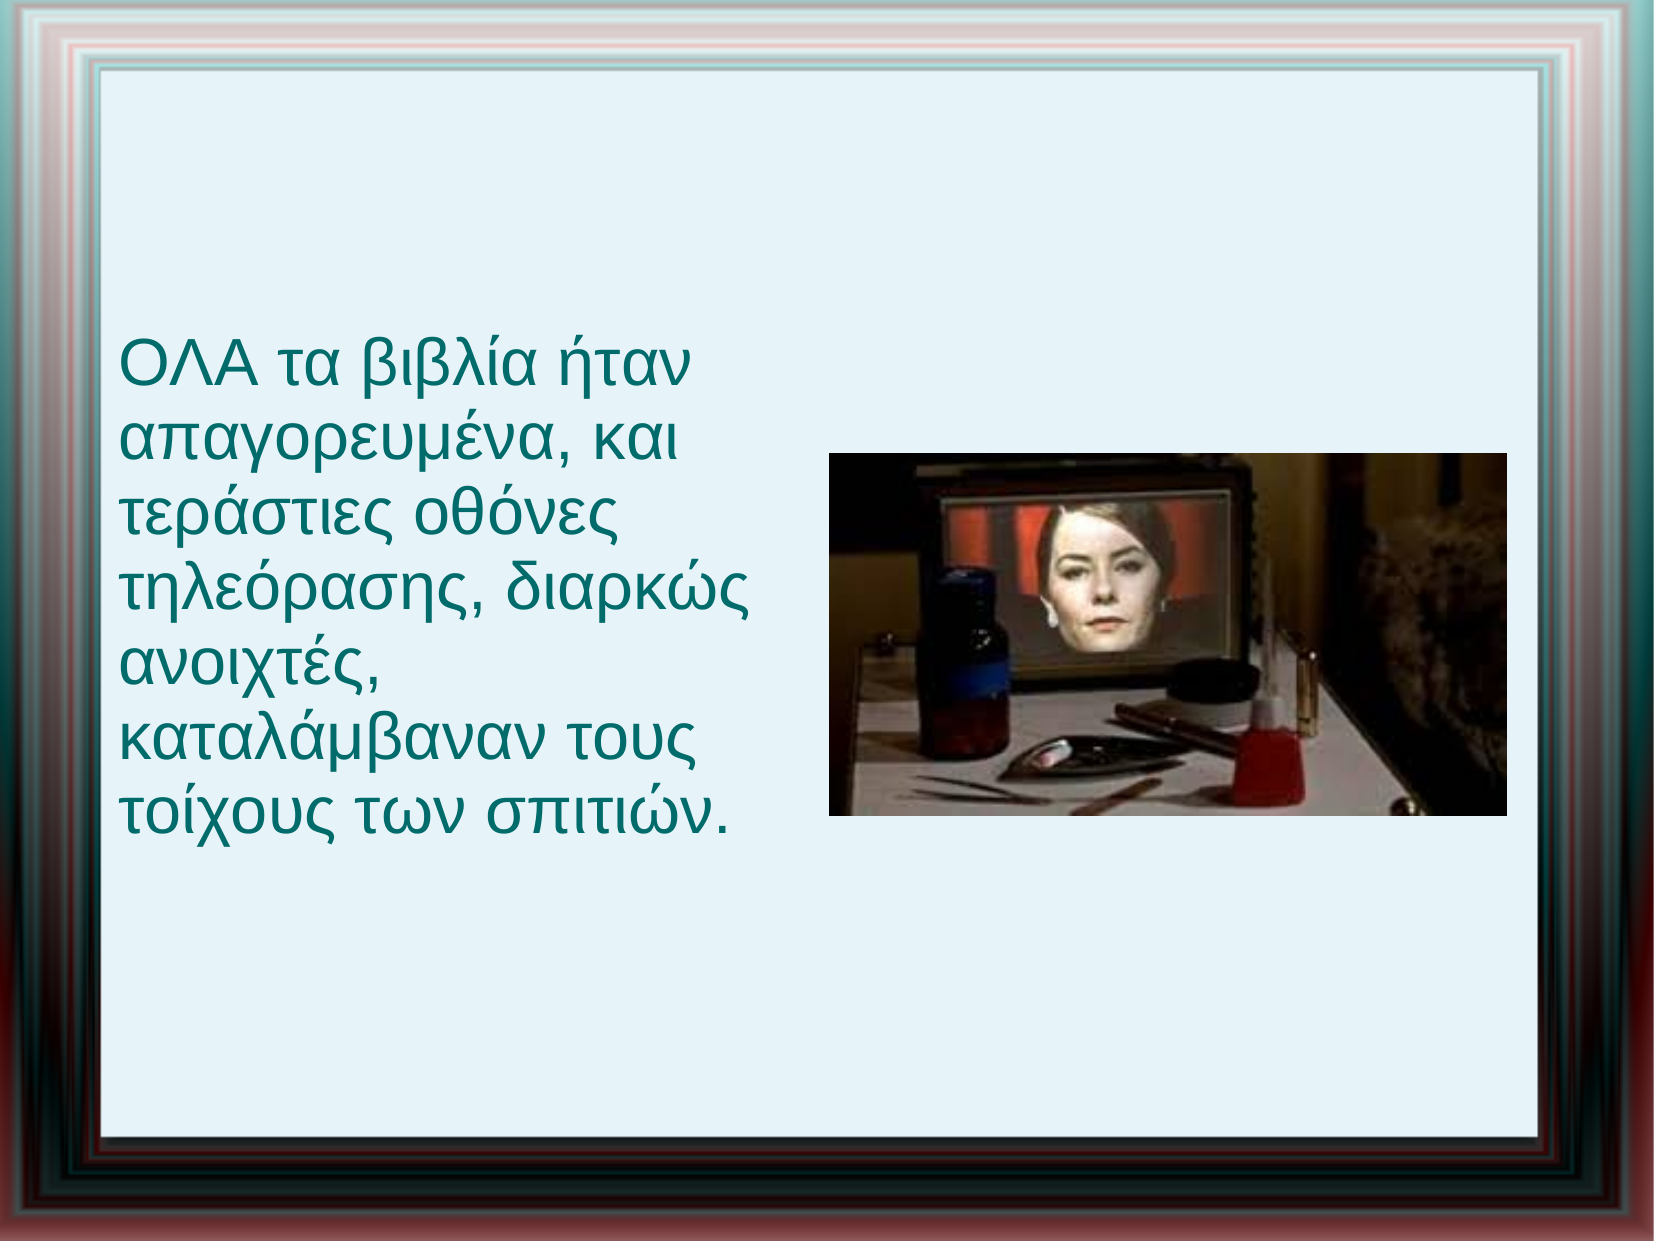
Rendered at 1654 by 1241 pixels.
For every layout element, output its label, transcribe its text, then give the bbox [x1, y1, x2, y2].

picture [0, 0, 1654, 1241]
list ΟΛΑ τα βιβλία ήταν απαγορευμένα, και τεράστιες οθόνες τηλεόρασης, διαρκώς ανοιχτές, καταλάμβαναν τους τοίχους των σπιτιών. [118, 324, 796, 945]
